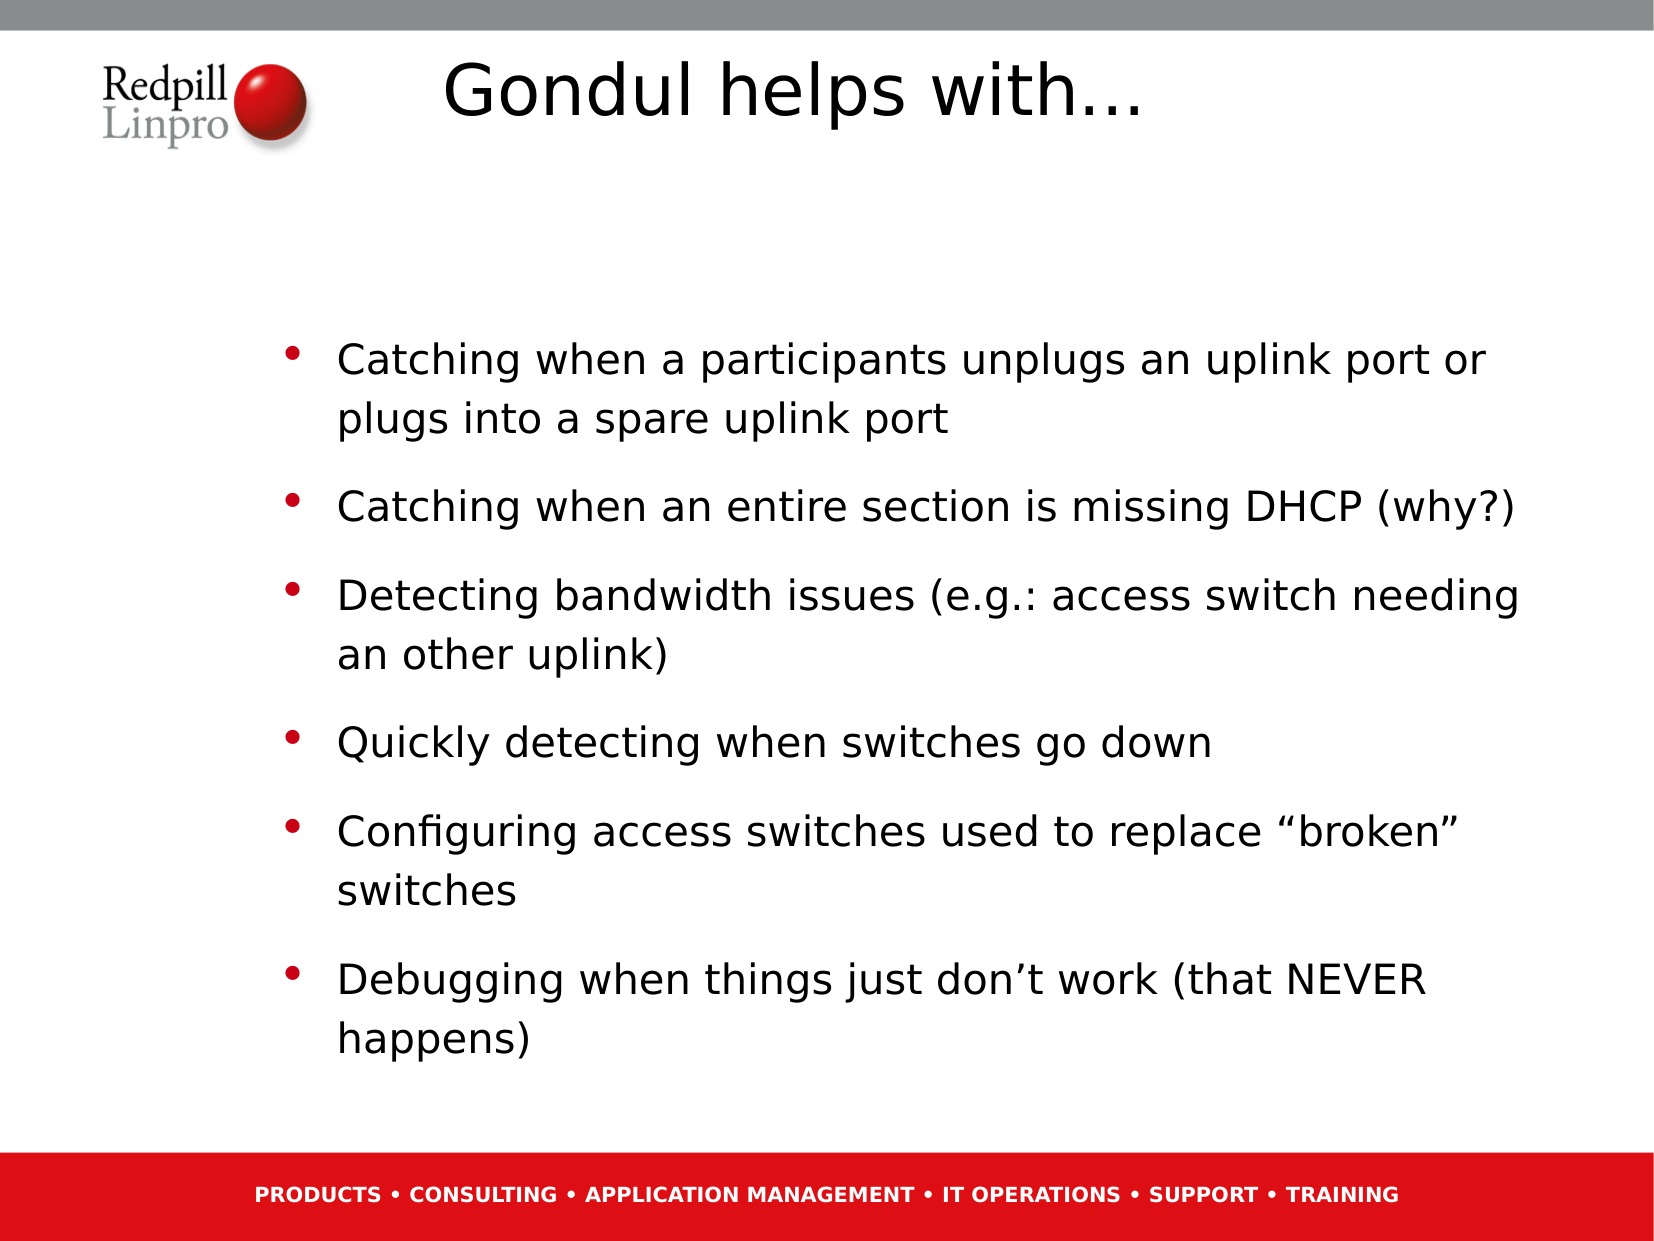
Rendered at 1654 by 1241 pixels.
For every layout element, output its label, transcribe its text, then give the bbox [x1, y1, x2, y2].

list Catching when a participants unplugs an uplink port or plugs into a spare uplink port Catching when an entire section is missing DHCP (why?) Detecting bandwidth issues (e.g.: access switch needing an other uplink) Quickly detecting when switches go down Configuring access switches used to replace “broken” switches Debugging when things just don’t work (that NEVER happens) [265, 324, 1571, 1109]
title Gondul helps with... [442, 49, 1571, 296]
picture [0, 0, 1654, 1241]
